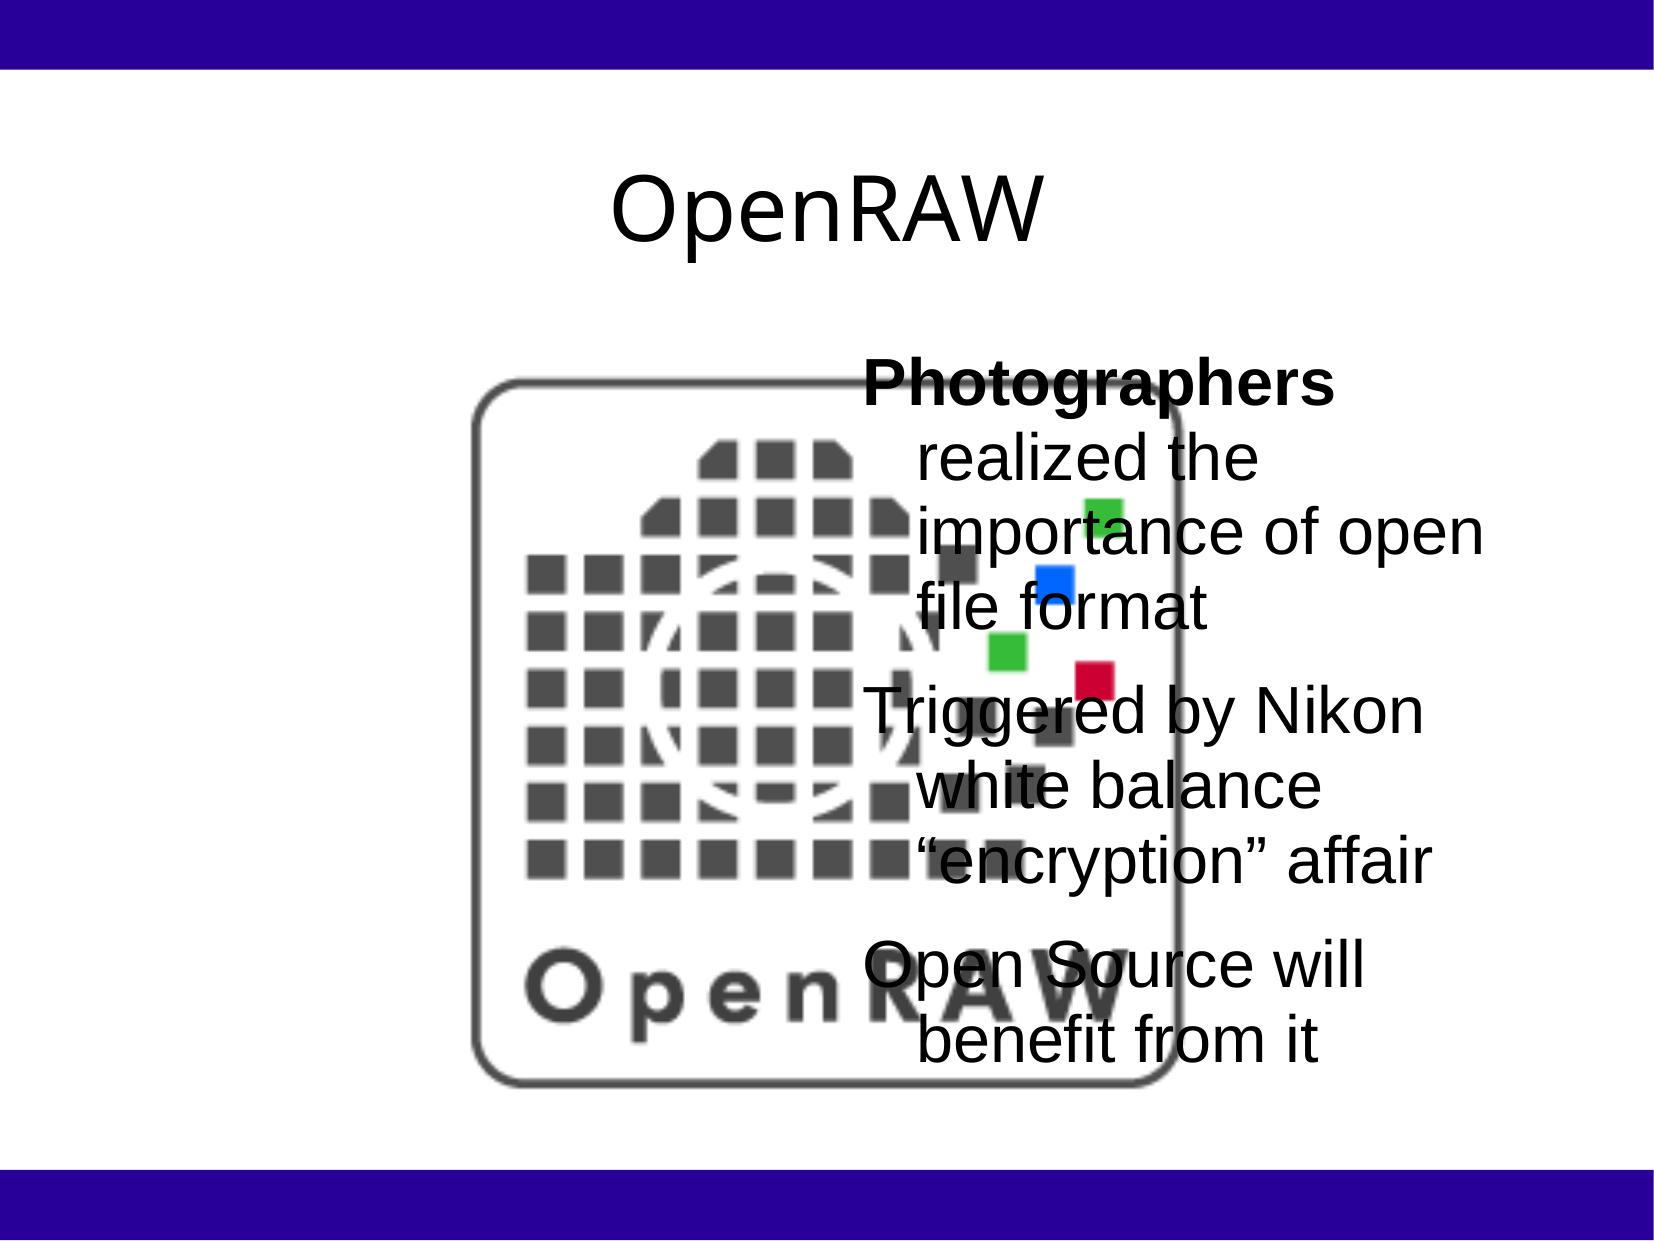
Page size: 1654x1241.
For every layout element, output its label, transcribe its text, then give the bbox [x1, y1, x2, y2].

list Photographers realized the importance of open file format Triggered by Nikon white balance “encryption” affair Open Source will benefit from it [845, 344, 1535, 1155]
picture [121, 344, 845, 1126]
title OpenRAW [121, 102, 1534, 311]
